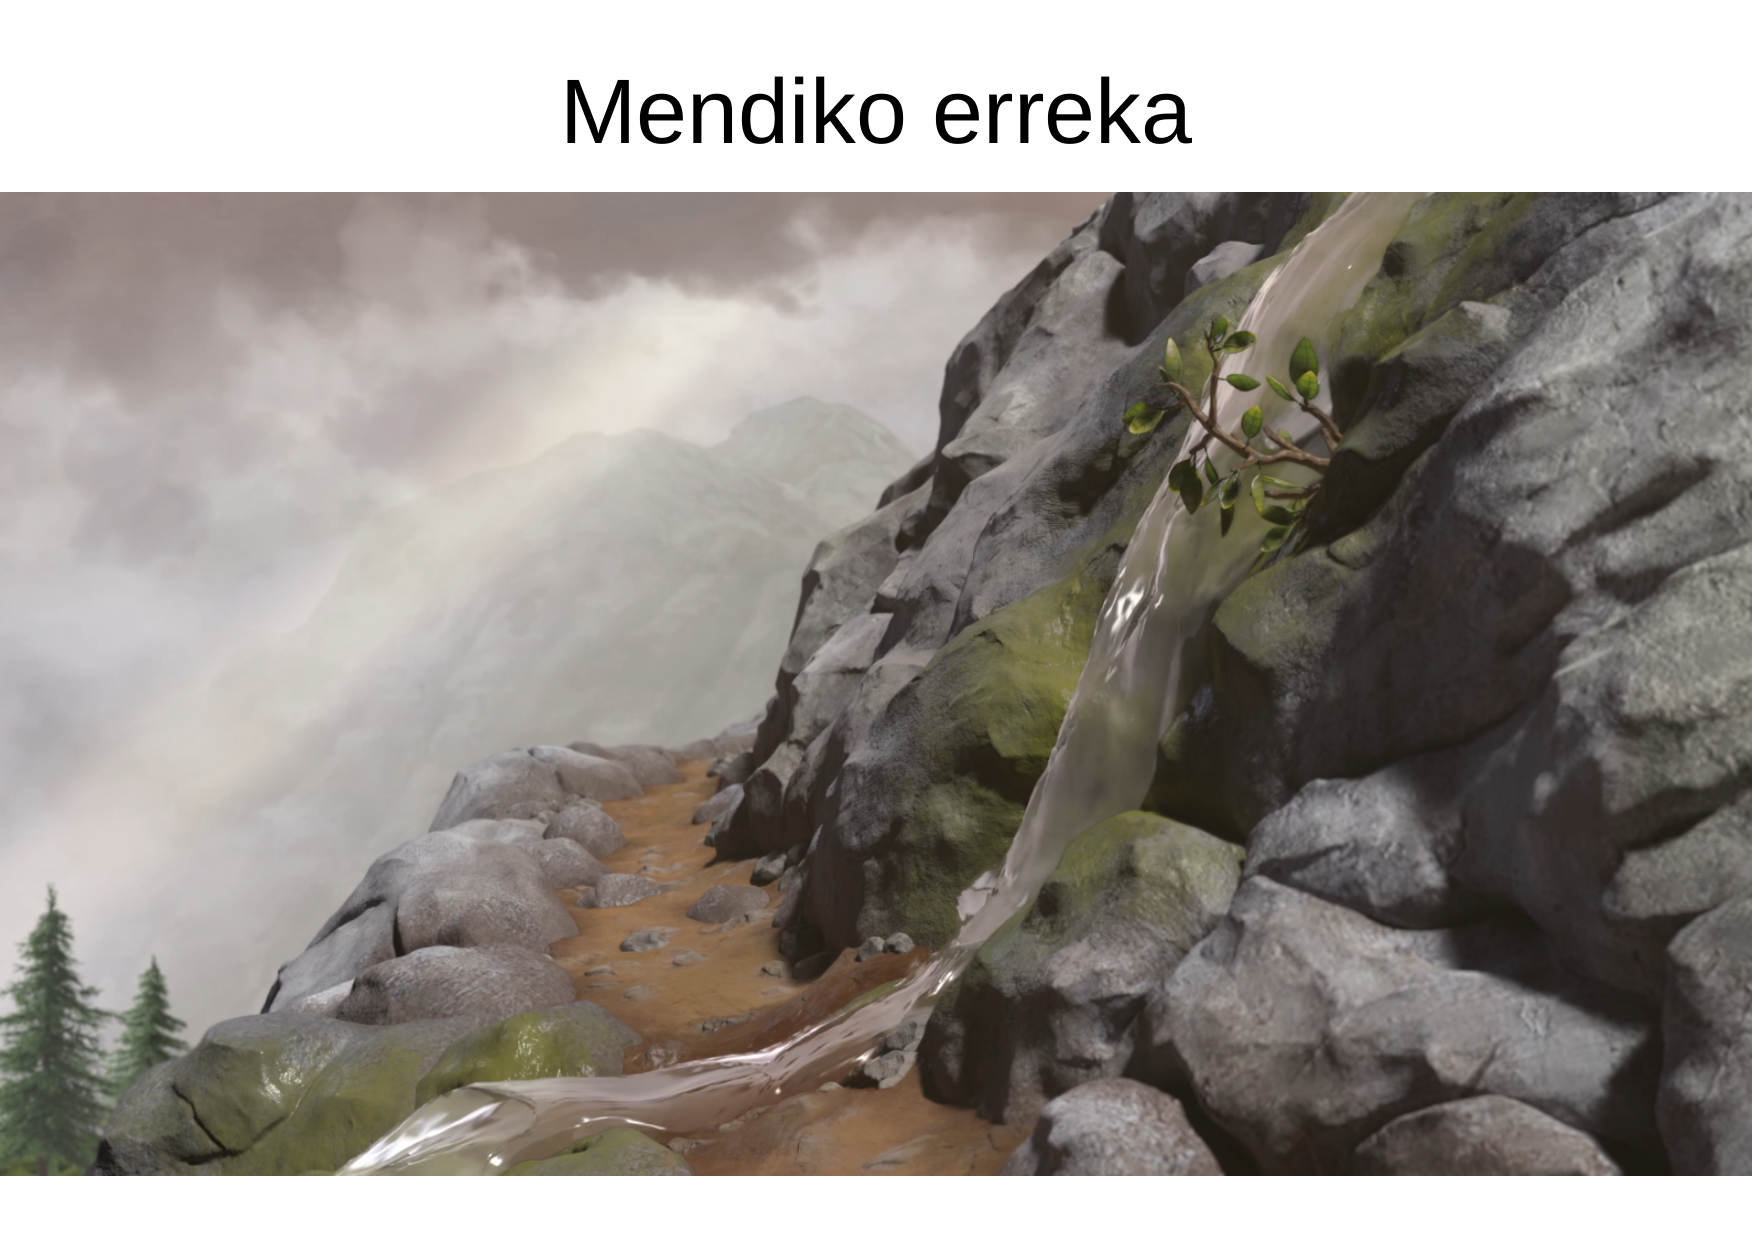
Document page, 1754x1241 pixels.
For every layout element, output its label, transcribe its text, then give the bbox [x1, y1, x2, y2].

picture [0, 192, 1752, 1176]
title Mendiko erreka [87, 8, 1667, 192]
